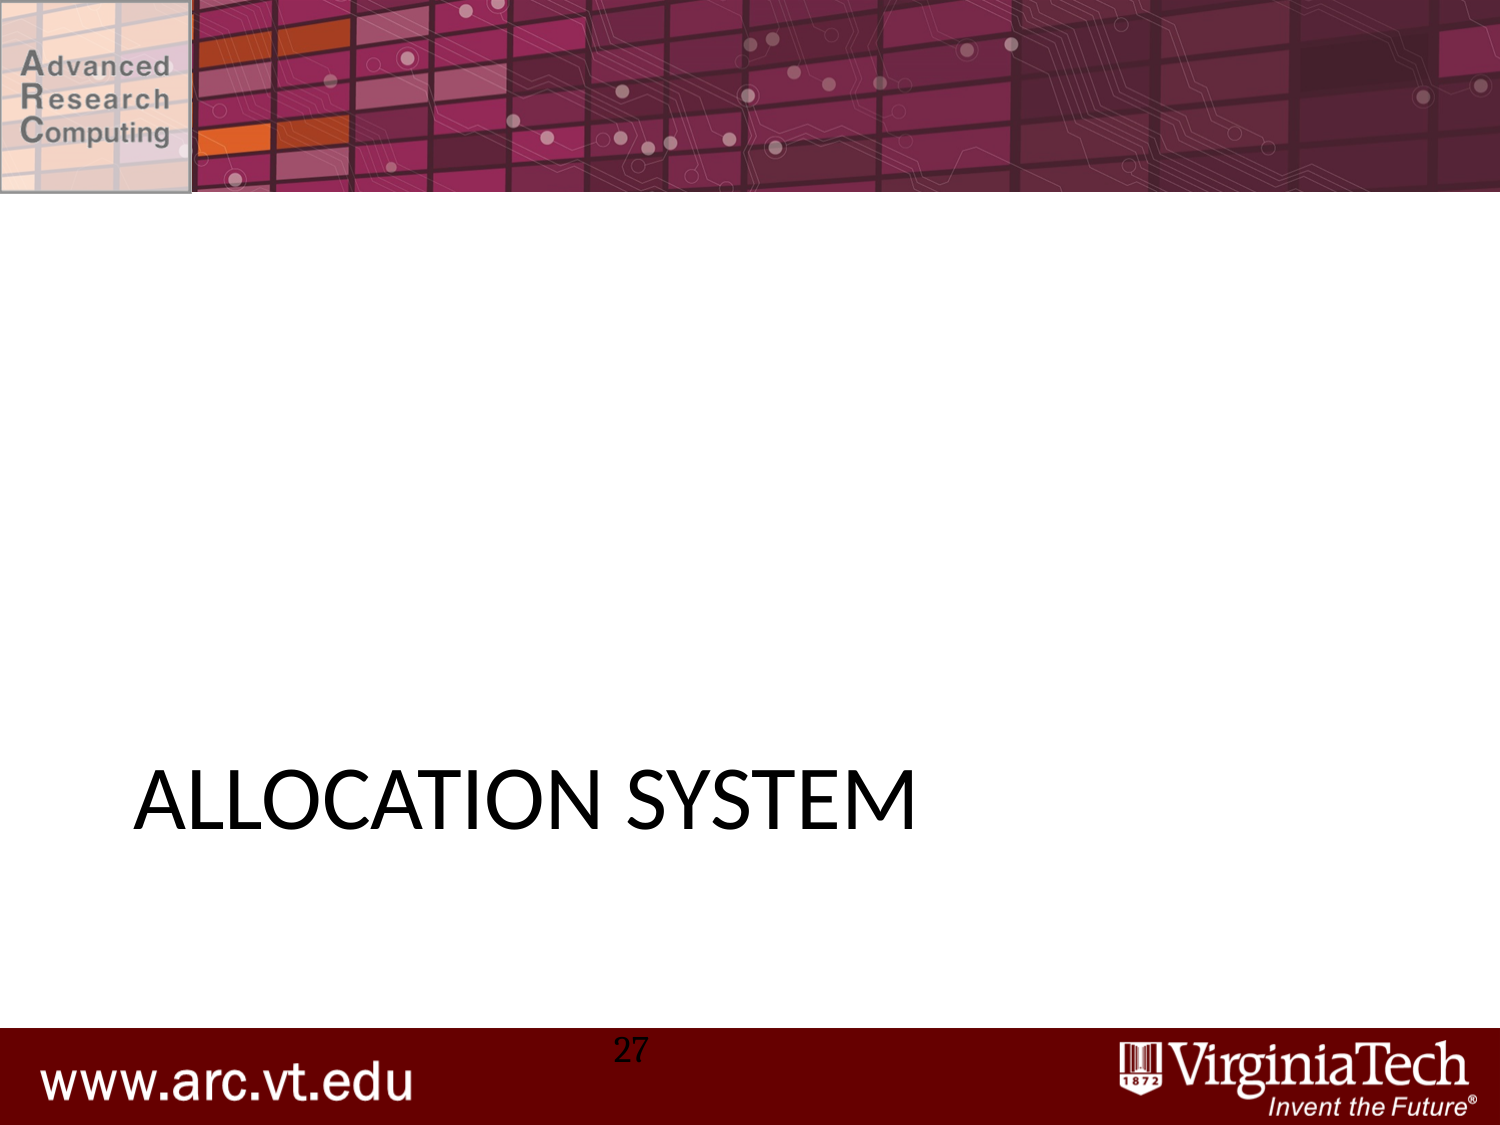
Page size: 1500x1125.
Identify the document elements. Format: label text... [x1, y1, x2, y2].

title ALLOCATION SYSTEM [118, 722, 1394, 947]
picture [0, 0, 1500, 194]
picture [0, 1024, 1500, 1125]
